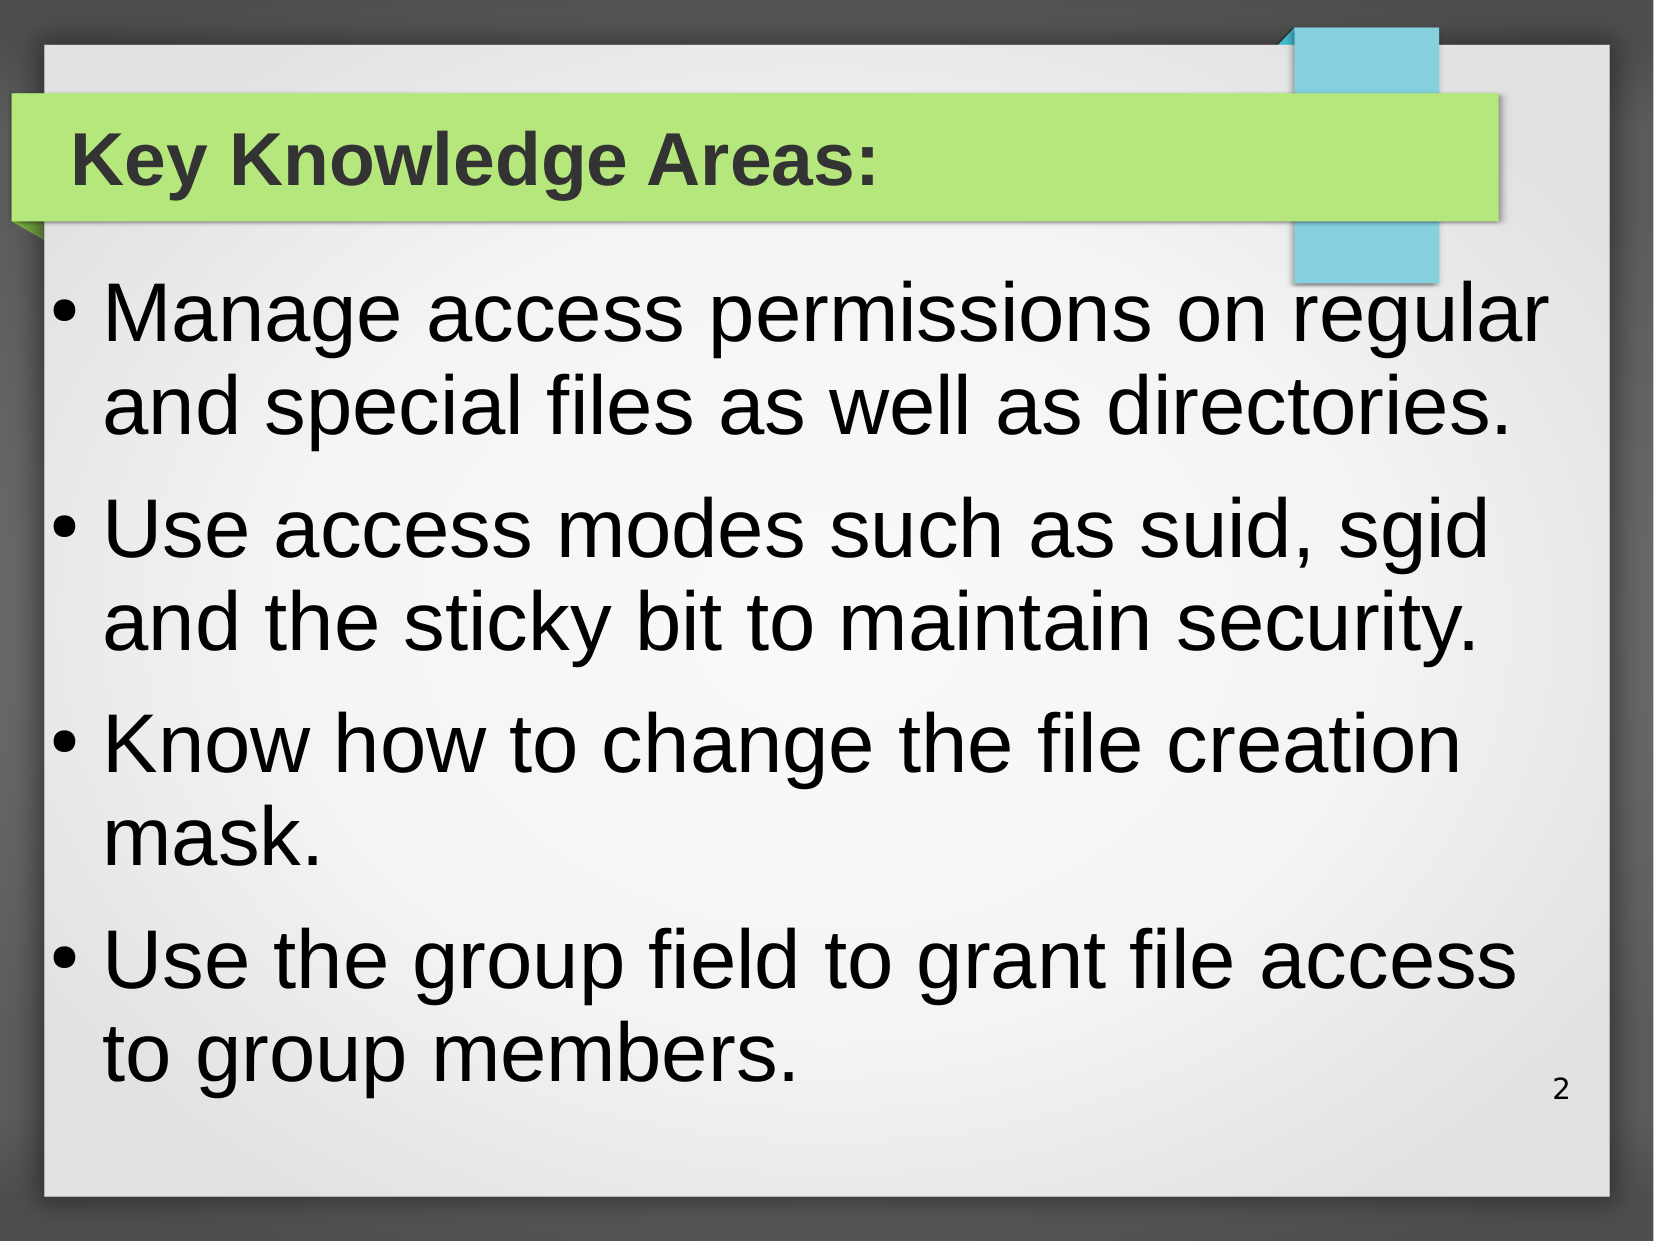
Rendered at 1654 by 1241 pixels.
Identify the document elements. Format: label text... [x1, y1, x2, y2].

list Manage access permissions on regular and special files as well as directories. Use access modes such as suid, sgid and the sticky bit to maintain security. Know how to change the file creation mask. Use the group field to grant file access to group members. [31, 266, 1598, 1241]
title Key Knowledge Areas: [70, 106, 1494, 213]
picture [0, 0, 1654, 1241]
